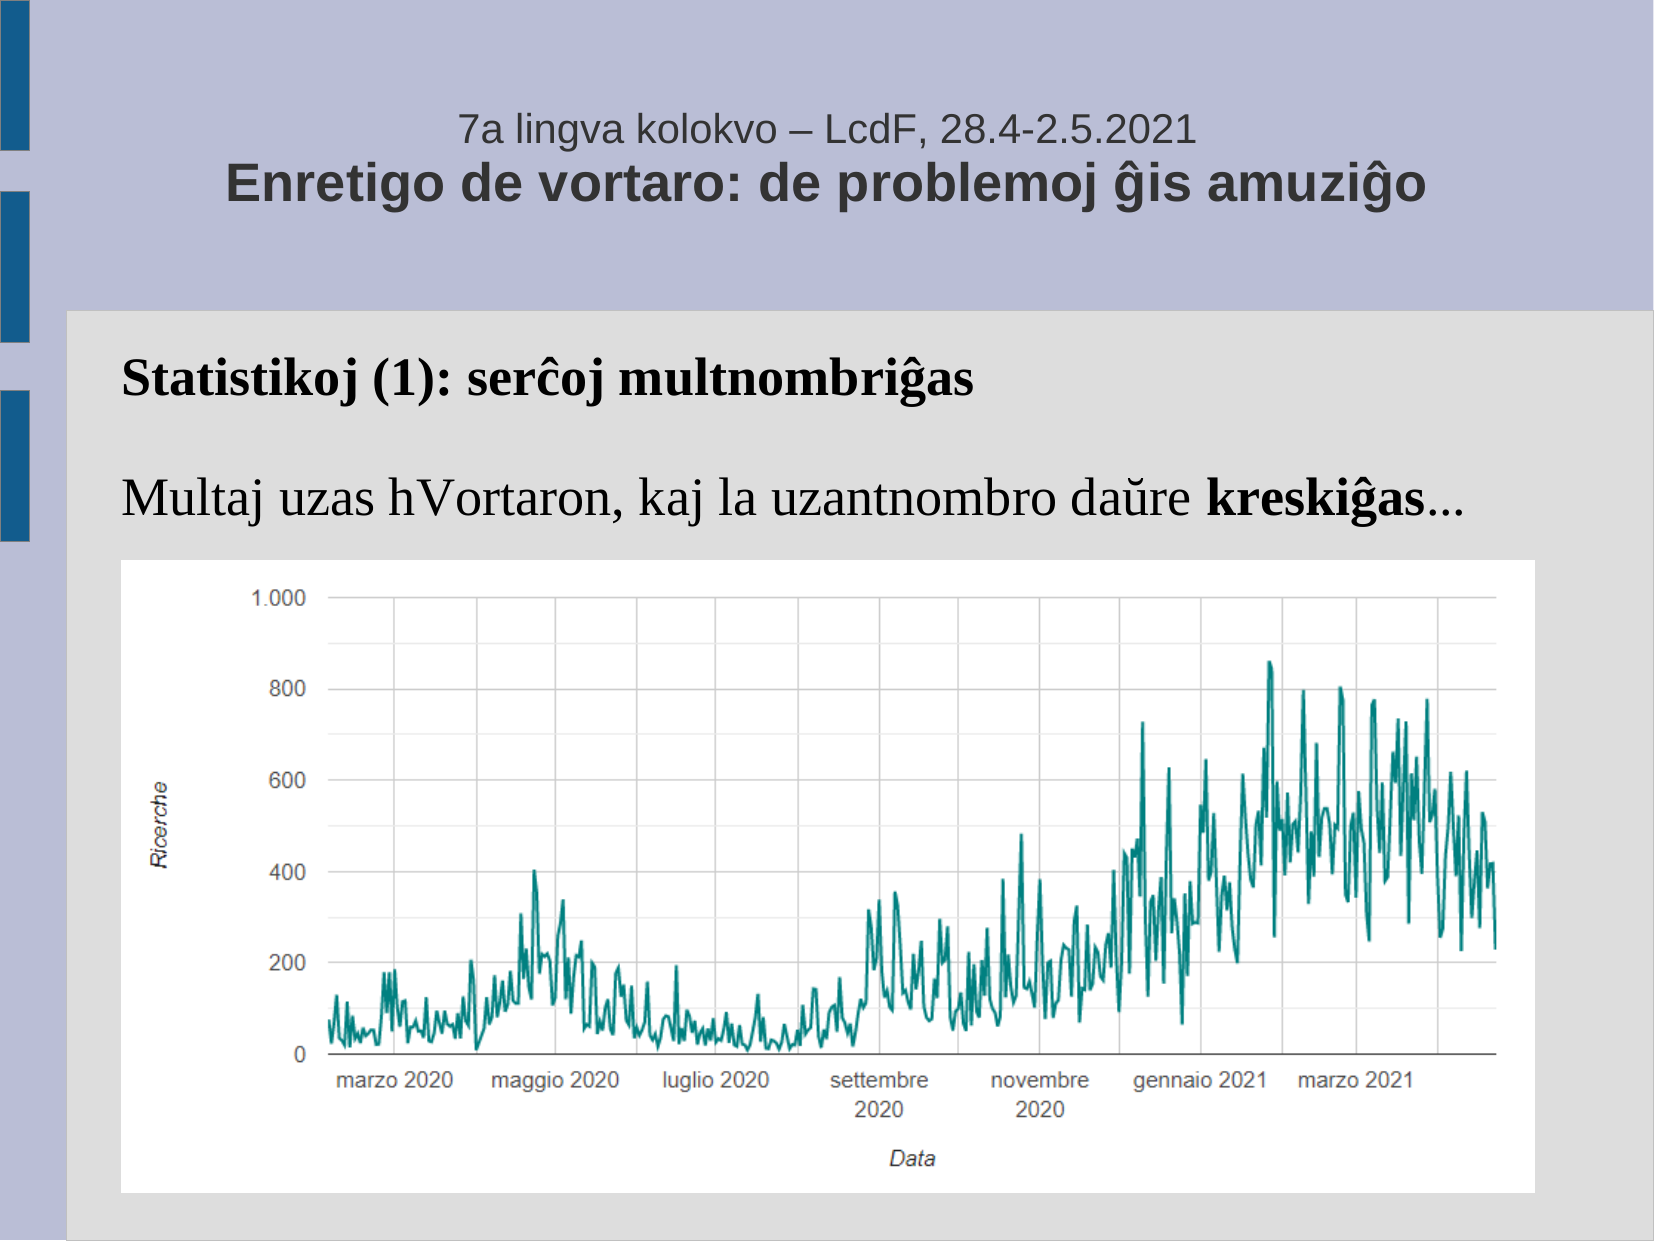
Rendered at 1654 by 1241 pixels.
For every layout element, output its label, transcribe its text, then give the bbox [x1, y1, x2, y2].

subtitle Statistikoj (1): serĉoj multnombriĝas Multaj uzas hVortaron, kaj la uzantnombro daŭre kreskiĝas... [121, 1193, 1534, 1203]
title 7a lingva kolokvo – LcdF, 28.4-2.5.2021 Enretigo de vortaro: de problemoj ĝis amuziĝo [121, 55, 1534, 263]
subtitle Statistikoj (1): serĉoj multnombriĝas Multaj uzas hVortaron, kaj la uzantnombro daŭre kreskiĝas... [121, 338, 1534, 560]
picture [121, 560, 1535, 1193]
